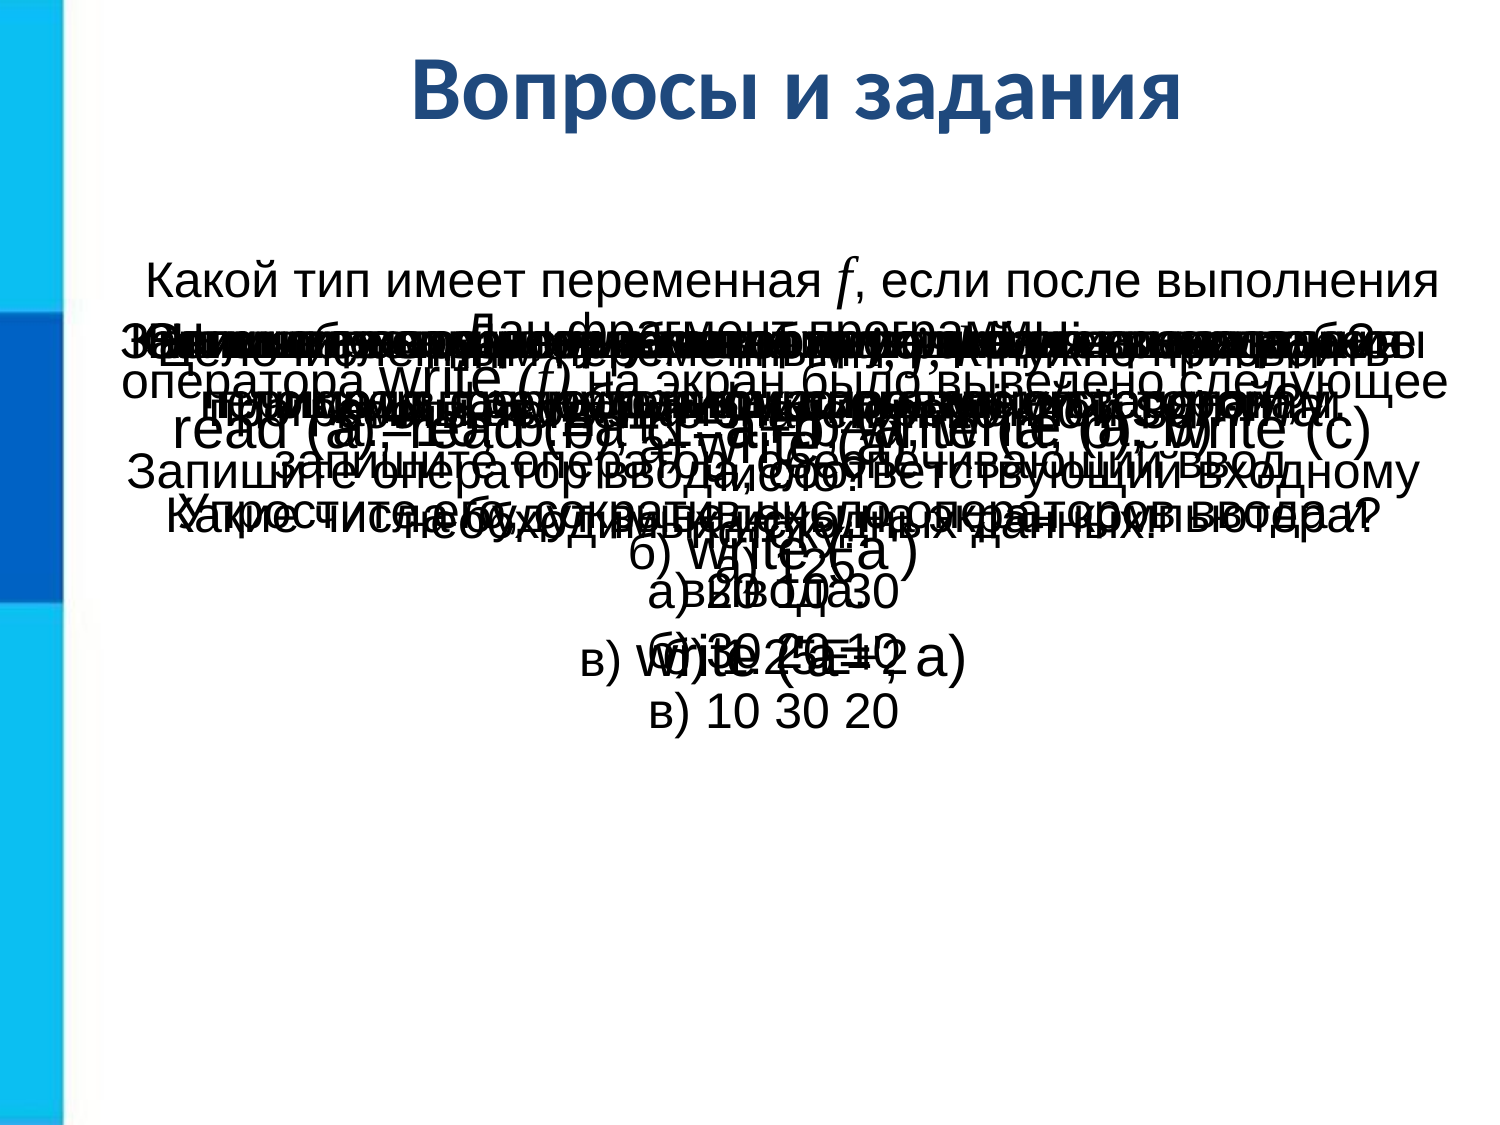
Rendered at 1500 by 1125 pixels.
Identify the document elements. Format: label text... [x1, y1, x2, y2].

text_box Какой тип имеет переменная f, если после выполнения оператора write (f) на экран было выведено следующее число? а) 125 б) 1.25Е+2 [100, 231, 1471, 693]
text_box Напишите программу, которая вычисляет площадь и периметр прямоугольника по двум его сторонам. [88, 300, 1459, 437]
text_box Дан фрагмент программы: a:=10; b:=a+1: a:=b–a; write (a, b) Какие числа будут выведены на экран компьютера? [88, 437, 1459, 551]
text_box Вопросы и задания [171, 30, 1425, 135]
picture [0, 0, 1500, 1125]
text_box Дан фрагмент программы: read (a); read (b); c:=a+b; write (a, b); write (c) Упростите его, сократив число операторов ввода и вывода. [88, 551, 1459, 626]
text_box Дан фрагмент программы: a:=10; b:=a+1: a:=b–a; write (a, b) Какие числа будут выведены на экран компьютера? [88, 290, 1459, 300]
text_box Что является результатом выполнения оператора? а) write (a) б) write ('a') в) write ('a=', a) [88, 626, 1459, 696]
text_box Целочисленным переменным i, j, k нужно присвоить соответственно значения 10, 20 и 30. Запишите оператор ввода, соответствующий входному потоку: а) 20 10 30 б) 30 20 10 в) 10 30 20 [88, 696, 1459, 747]
